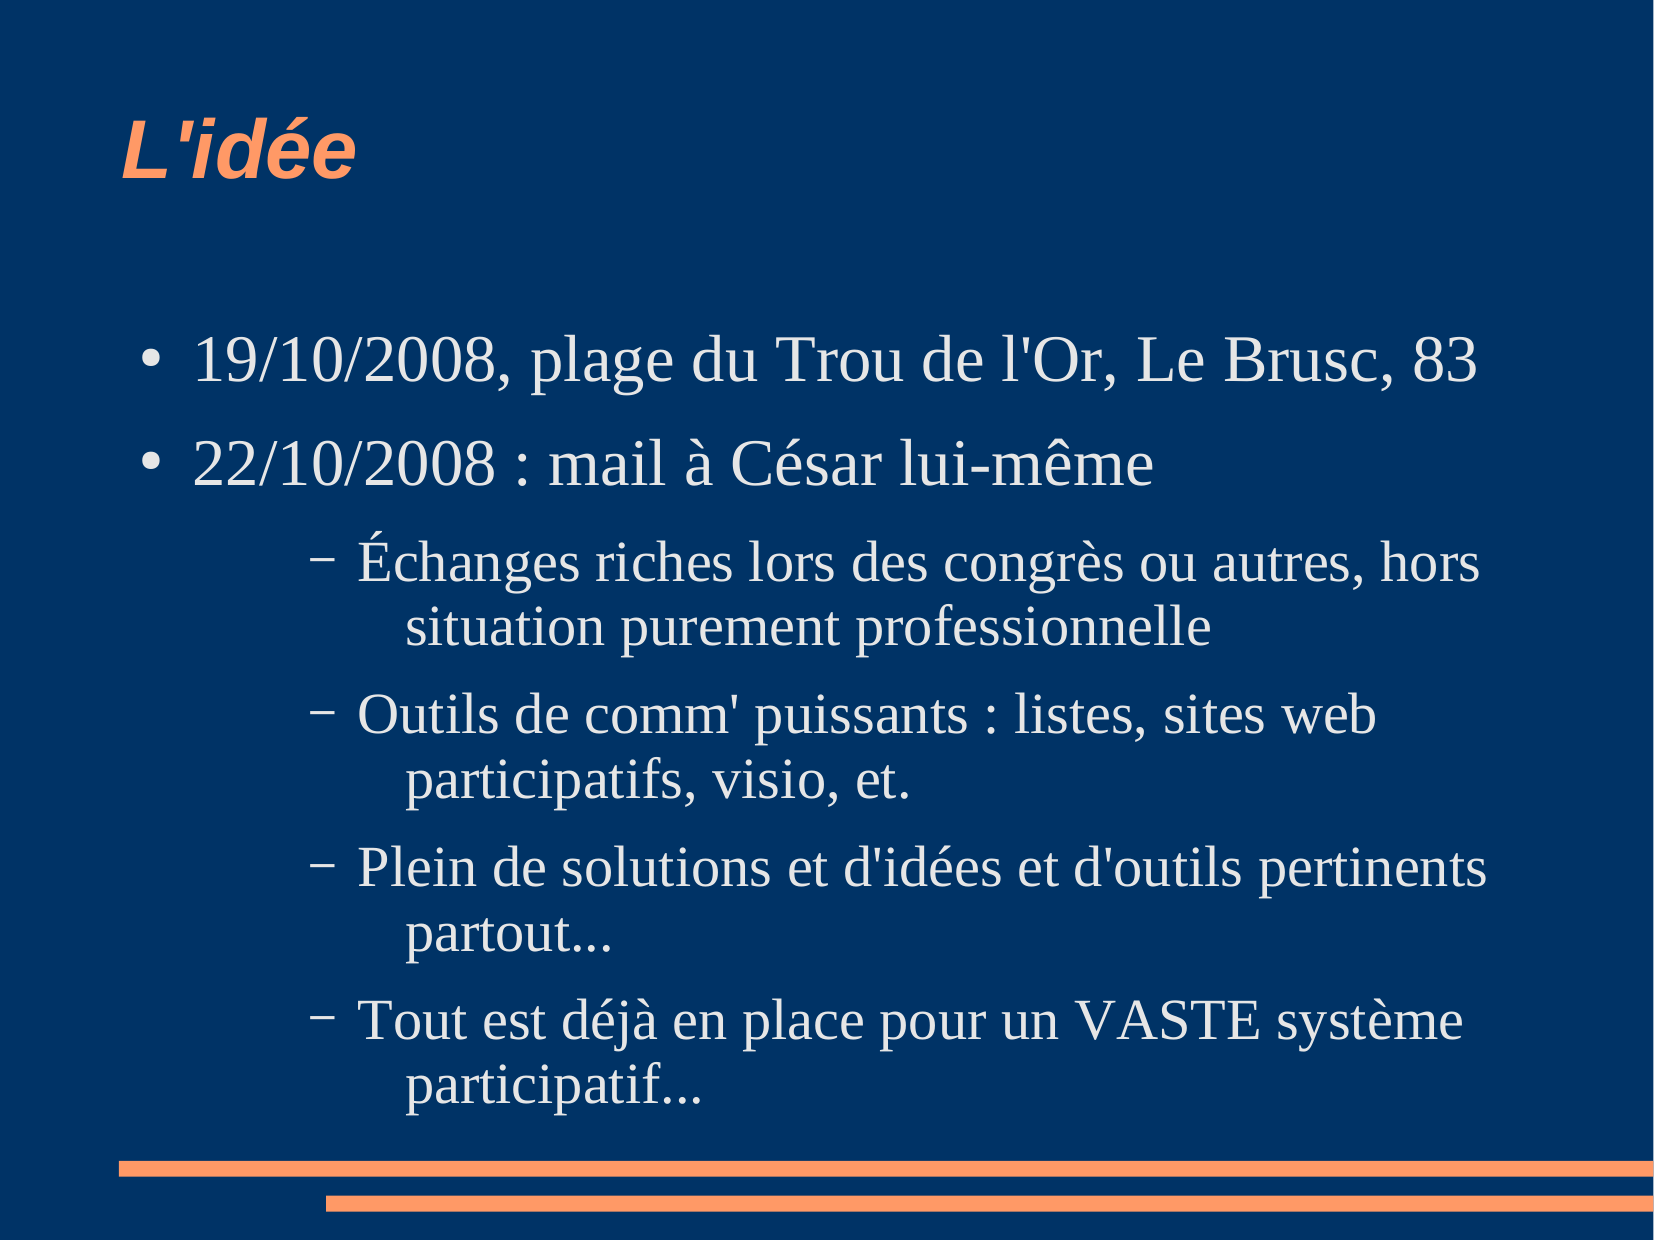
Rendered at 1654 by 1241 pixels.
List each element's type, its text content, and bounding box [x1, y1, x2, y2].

title L'idée [121, 53, 1534, 246]
list 19/10/2008, plage du Trou de l'Or, Le Brusc, 83 22/10/2008 : mail à César lui-même Échanges riches lors des congrès ou autres, hors situation purement professionnelle Outils de comm' puissants : listes, sites web participatifs, visio, et. Plein de solutions et d'idées et d'outils pertinents partout... Tout est déjà en place pour un VASTE système participatif... [121, 322, 1561, 1126]
